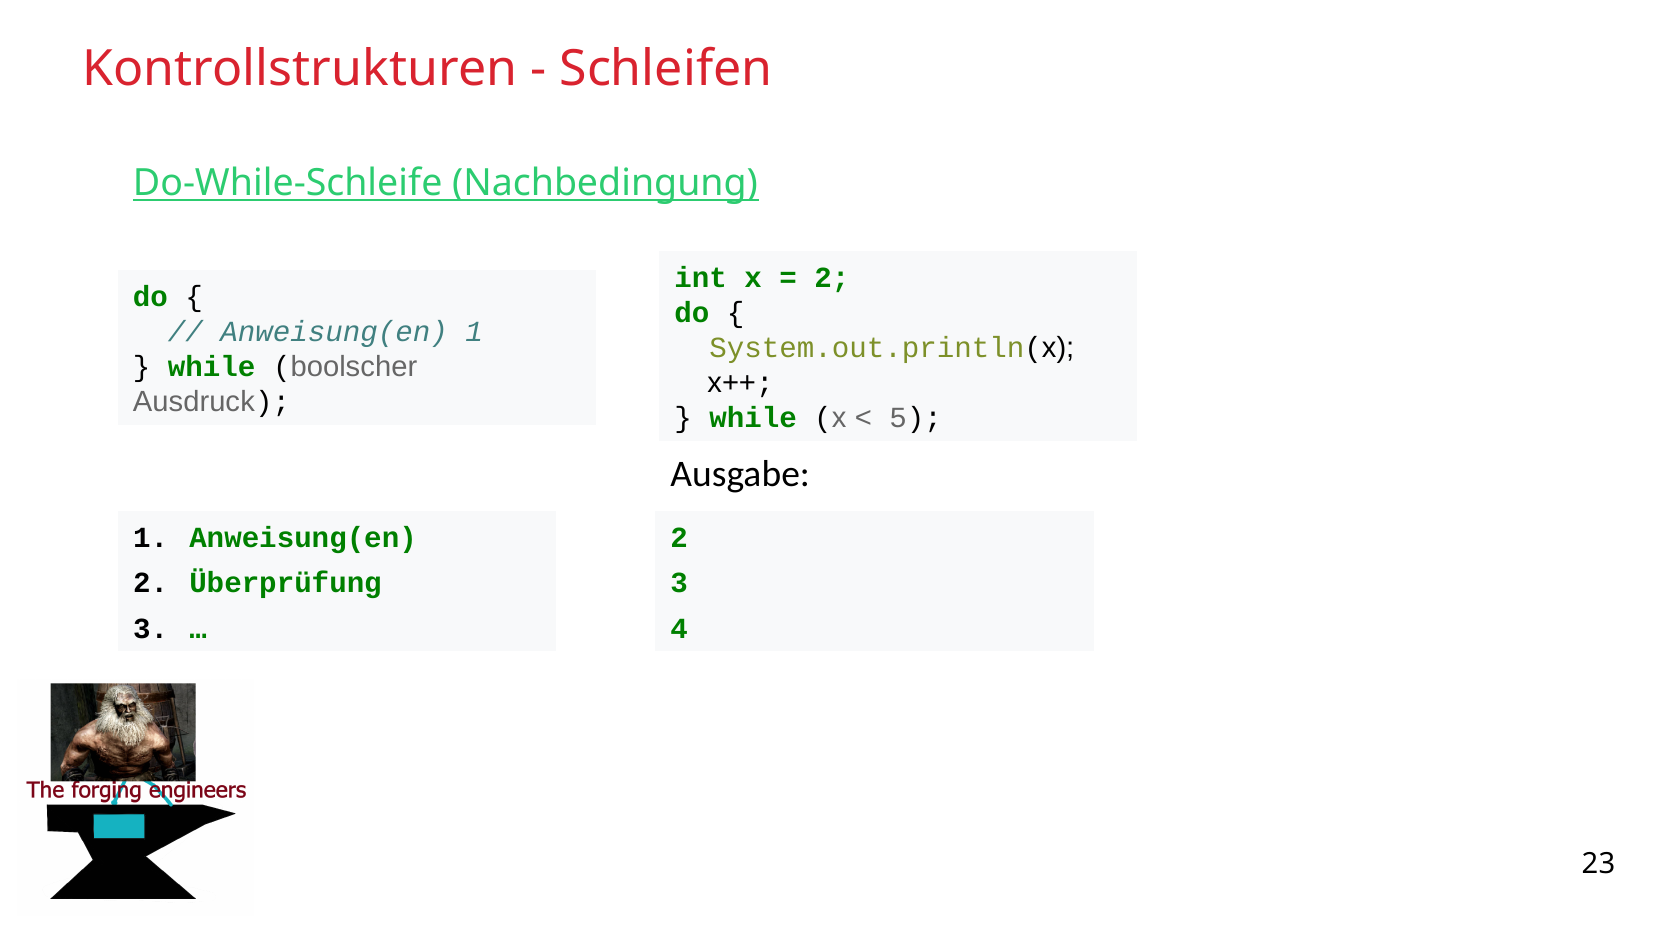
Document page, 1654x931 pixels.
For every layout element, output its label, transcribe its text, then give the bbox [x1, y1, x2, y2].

text_box do { // Anweisung(en) 1 } while (boolscher Ausdruck); [118, 270, 596, 425]
text_box int x = 2; do { System.out.println(x); x++; } while (x < 5); [659, 251, 1137, 441]
text_box Do-While-Schleife (Nachbedingung) [118, 148, 752, 208]
text_box 2 3 4 [655, 511, 1094, 651]
text_box Ausgabe: [655, 441, 827, 503]
picture [17, 679, 254, 916]
title Kontrollstrukturen - Schleifen [82, 37, 1571, 95]
text_box Anweisung(en) Überprüfung … [118, 511, 556, 651]
